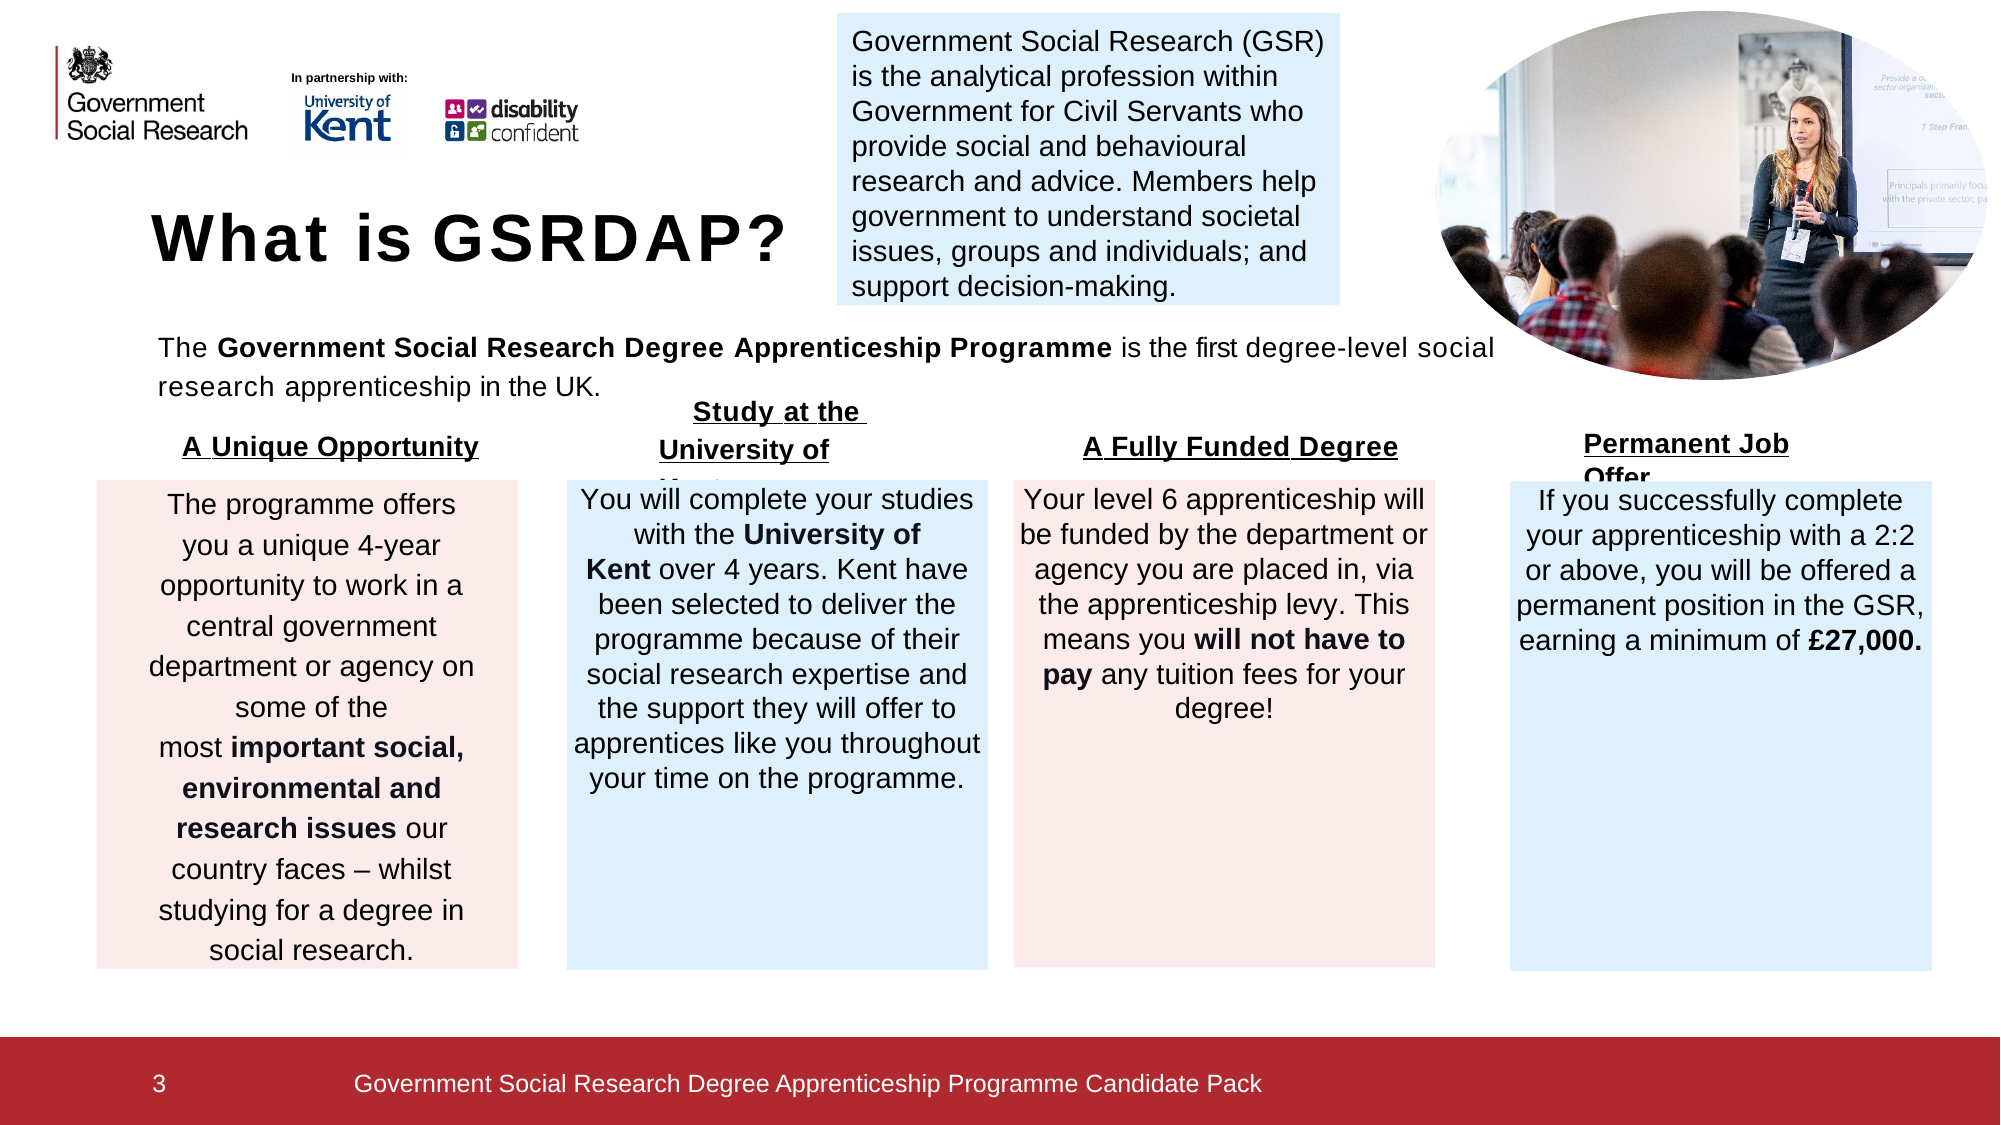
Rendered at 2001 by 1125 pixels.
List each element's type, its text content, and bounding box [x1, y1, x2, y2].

text_box If you successfully complete your apprenticeship with a 2:2 or above, you will be offered a permanent position in the GSR, earning a minimum of £27,000. [1510, 481, 1932, 972]
title What is GSRDAP? [134, 173, 836, 284]
text_box A Fully Funded Degree [1081, 427, 1438, 463]
text_box You will complete your studies with the University of Kent over 4 years. Kent have been selected to deliver the programme because of their social research expertise and the support they will offer to apprentices like you throughout your time on the programme. [566, 480, 989, 970]
text_box Your level 6 apprenticeship will be funded by the department or agency you are placed in, via the apprenticeship levy. This means you will not have to pay any tuition fees for your degree! [1013, 480, 1436, 968]
text_box A Unique Opportunity [180, 426, 590, 462]
text_box Government Social Research Degree Apprenticeship Programme Candidate Pack [338, 1056, 1863, 1108]
text_box The programme offers you a unique 4-year opportunity to work in a central government department or agency on some of the most important social, environmental and research issues our country faces – whilst studying for a degree in social research. [96, 480, 519, 969]
text_box [836, 12, 1341, 306]
text_box [1435, 10, 1988, 380]
text_box The Government Social Research Degree Apprenticeship Programme is the first degree-level social research apprenticeship in the UK. [156, 322, 1541, 399]
text_box Permanent Job Offer [1582, 424, 1863, 460]
text_box Government Social Research (GSR) is the analytical profession within Government for Civil Servants who provide social and behavioural research and advice. Members help government to understand societal issues, groups and individuals; and support decision-making. [843, 20, 1333, 306]
text_box 3 [137, 1056, 313, 1108]
text_box Study at the University of Kent [657, 386, 898, 463]
